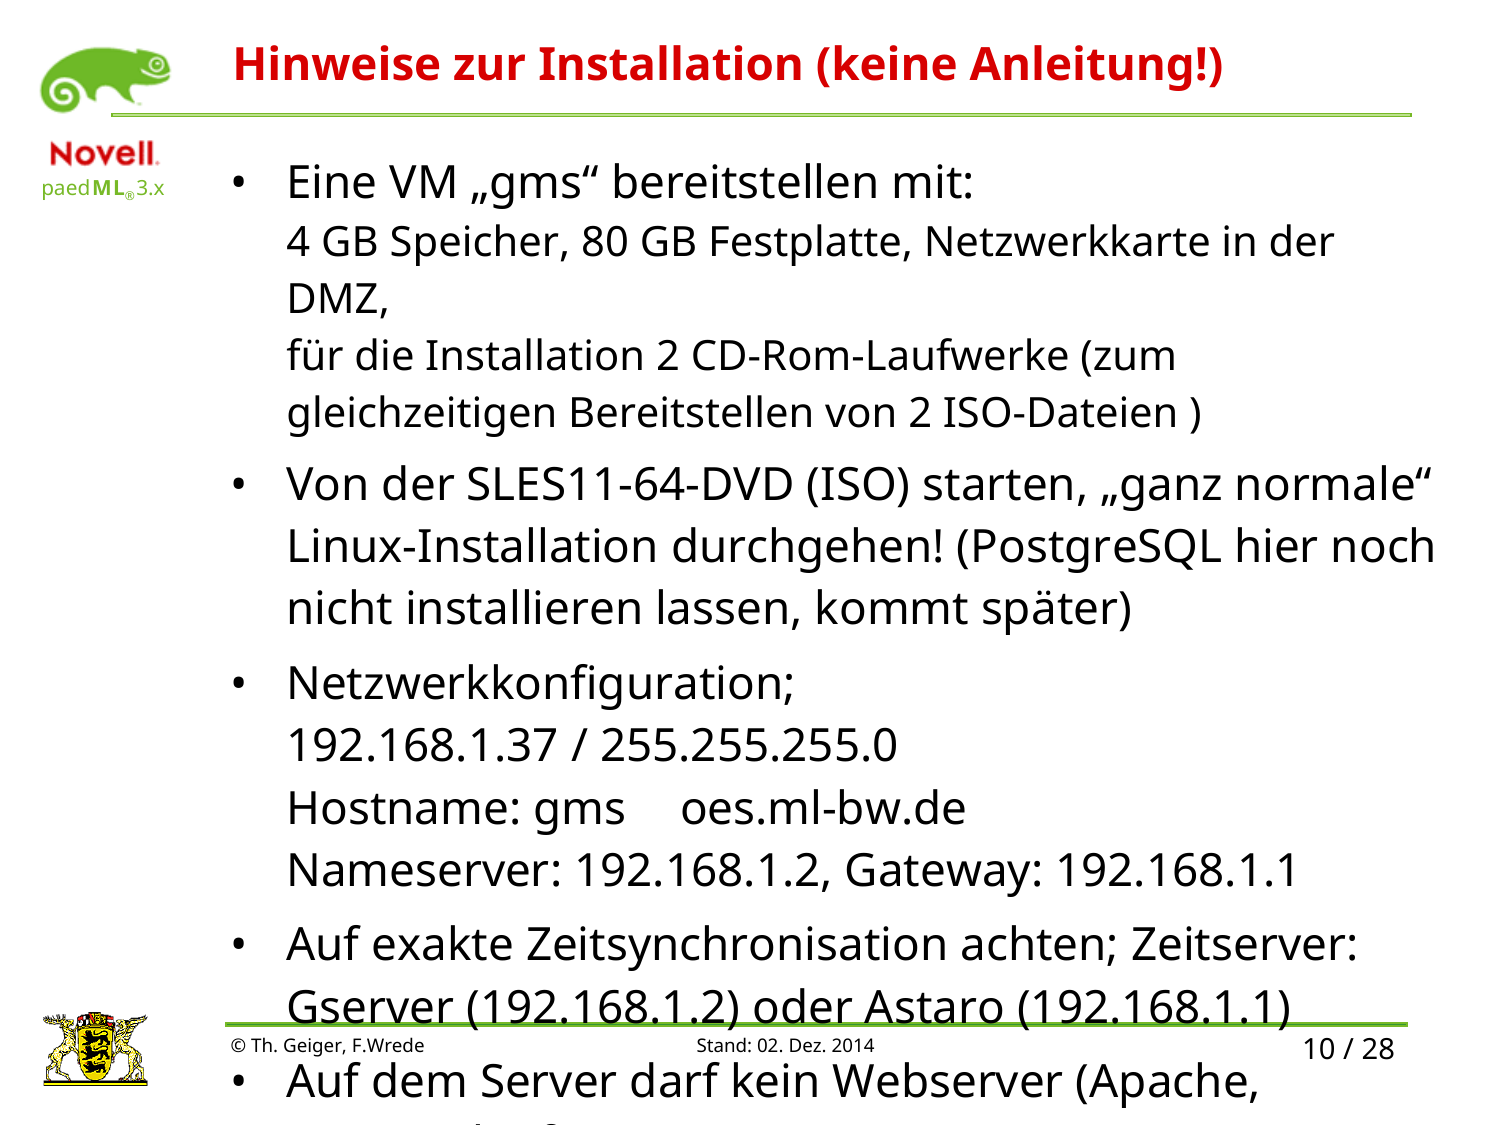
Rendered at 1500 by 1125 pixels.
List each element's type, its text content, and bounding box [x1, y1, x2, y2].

picture [26, 30, 184, 188]
title Hinweise zur Installation (keine Anleitung!) [232, 0, 1388, 126]
picture [41, 1011, 148, 1088]
list Eine VM „gms“ bereitstellen mit: 4 GB Speicher, 80 GB Festplatte, Netzwerkkarte in der DMZ, für die Installation 2 CD-Rom-Laufwerke (zum gleichzeitigen Bereitstellen von 2 ISO-Dateien ) Von der SLES11-64-DVD (ISO) starten, „ganz normale“ Linux-Installation durchgehen! (PostgreSQL hier noch nicht installieren lassen, kommt später) Netzwerkkonfiguration; 192.168.1.37 / 255.255.255.0 Hostname: gms oes.ml-bw.de Nameserver: 192.168.1.2, Gateway: 192.168.1.1 Auf exakte Zeitsynchronisation achten; Zeitserver: Gserver (192.168.1.2) oder Astaro (192.168.1.1) Auf dem Server darf kein Webserver (Apache, Tomcat) laufen! [230, 149, 1447, 1010]
